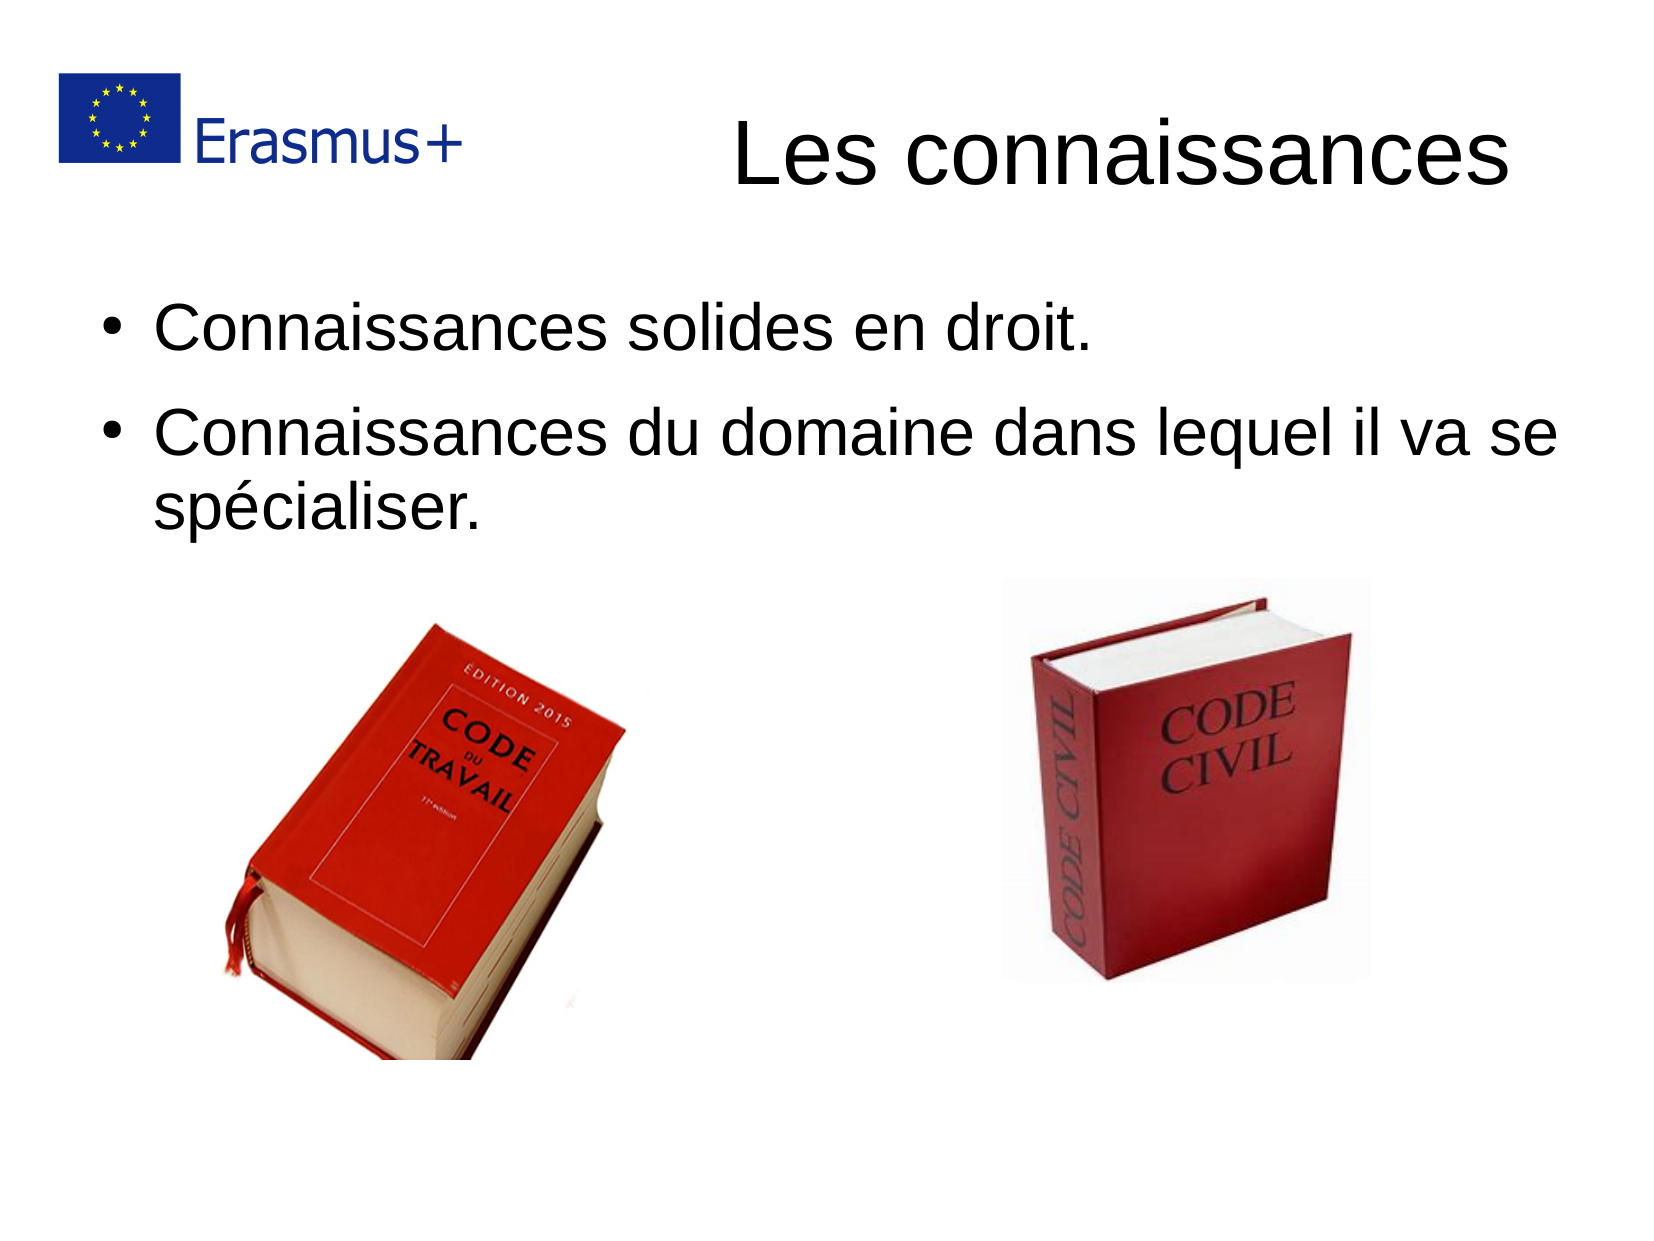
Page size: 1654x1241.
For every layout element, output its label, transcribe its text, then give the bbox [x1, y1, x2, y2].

picture [1003, 578, 1371, 983]
title Les connaissances [82, 49, 1571, 257]
list Connaissances solides en droit. Connaissances du domaine dans lequel il va se spécialiser. [82, 290, 1571, 1109]
picture [35, 47, 485, 189]
picture [106, 602, 780, 1060]
